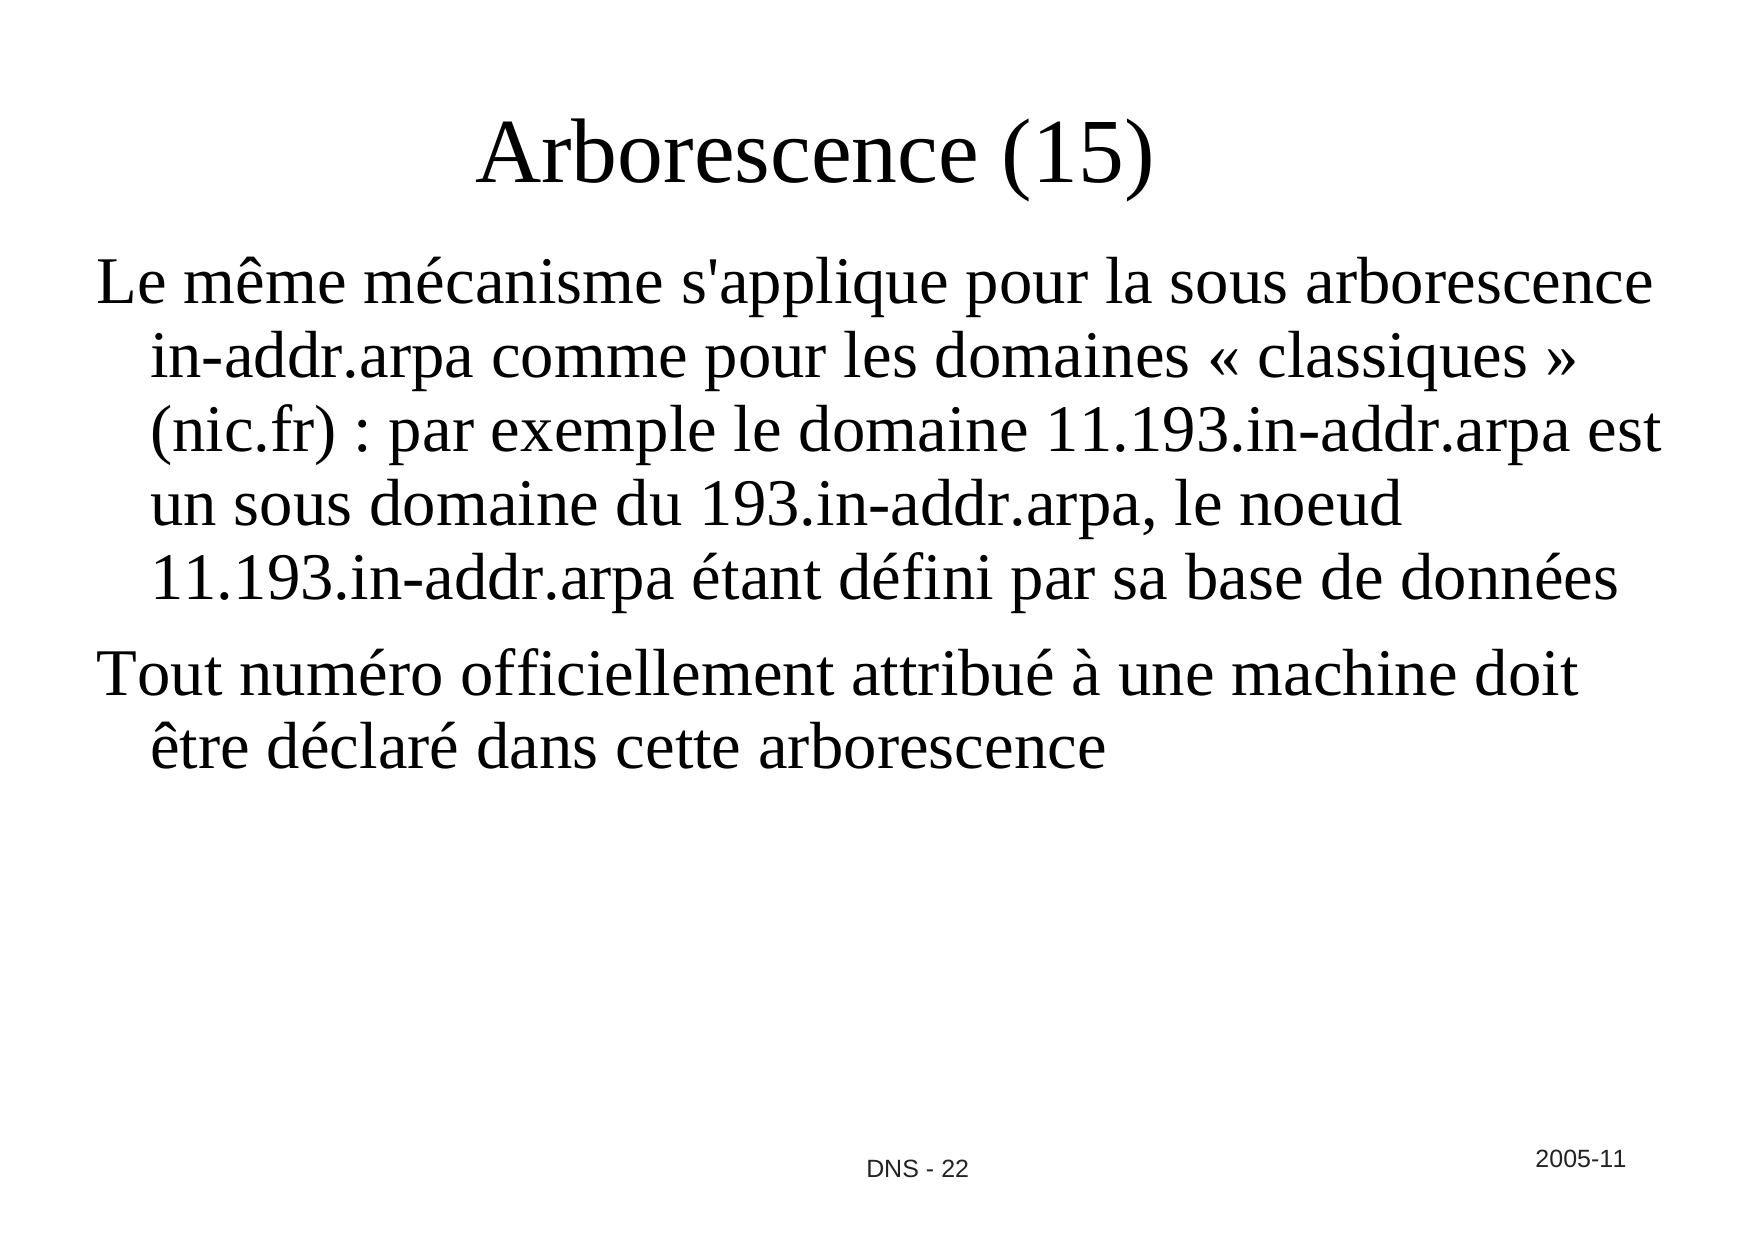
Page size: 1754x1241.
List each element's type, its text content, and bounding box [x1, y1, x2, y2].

title Arborescence (15) [124, 57, 1507, 236]
list Le même mécanisme s'applique pour la sous arborescence in-addr.arpa comme pour les domaines « classiques » (nic.fr) : par exemple le domaine 11.193.in-addr.arpa est un sous domaine du 193.in-addr.arpa, le noeud 11.193.in-addr.arpa étant défini par sa base de données Tout numéro officiellement attribué à une machine doit être déclaré dans cette arborescence [63, 236, 1689, 979]
